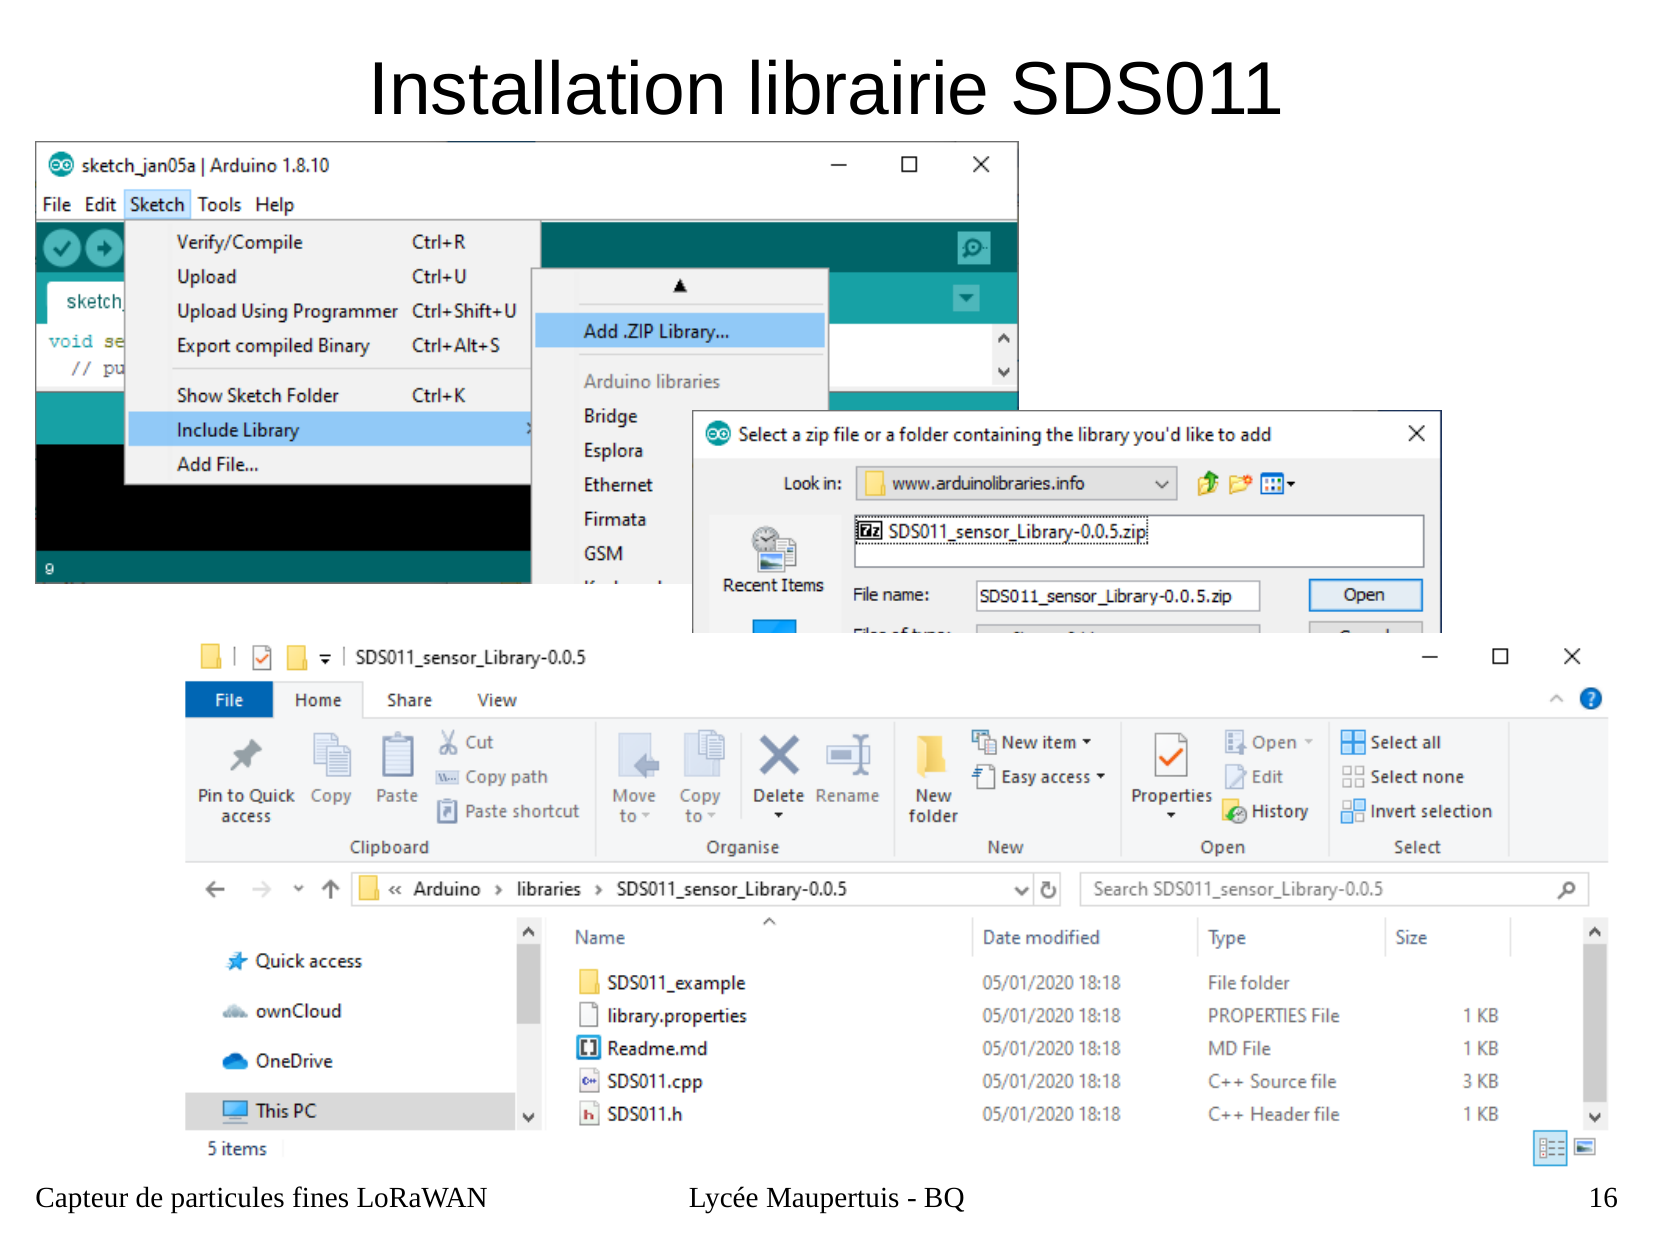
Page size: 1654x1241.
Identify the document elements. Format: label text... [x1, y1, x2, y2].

picture [35, 141, 1610, 1168]
title Installation librairie SDS011 [35, 35, 1619, 142]
